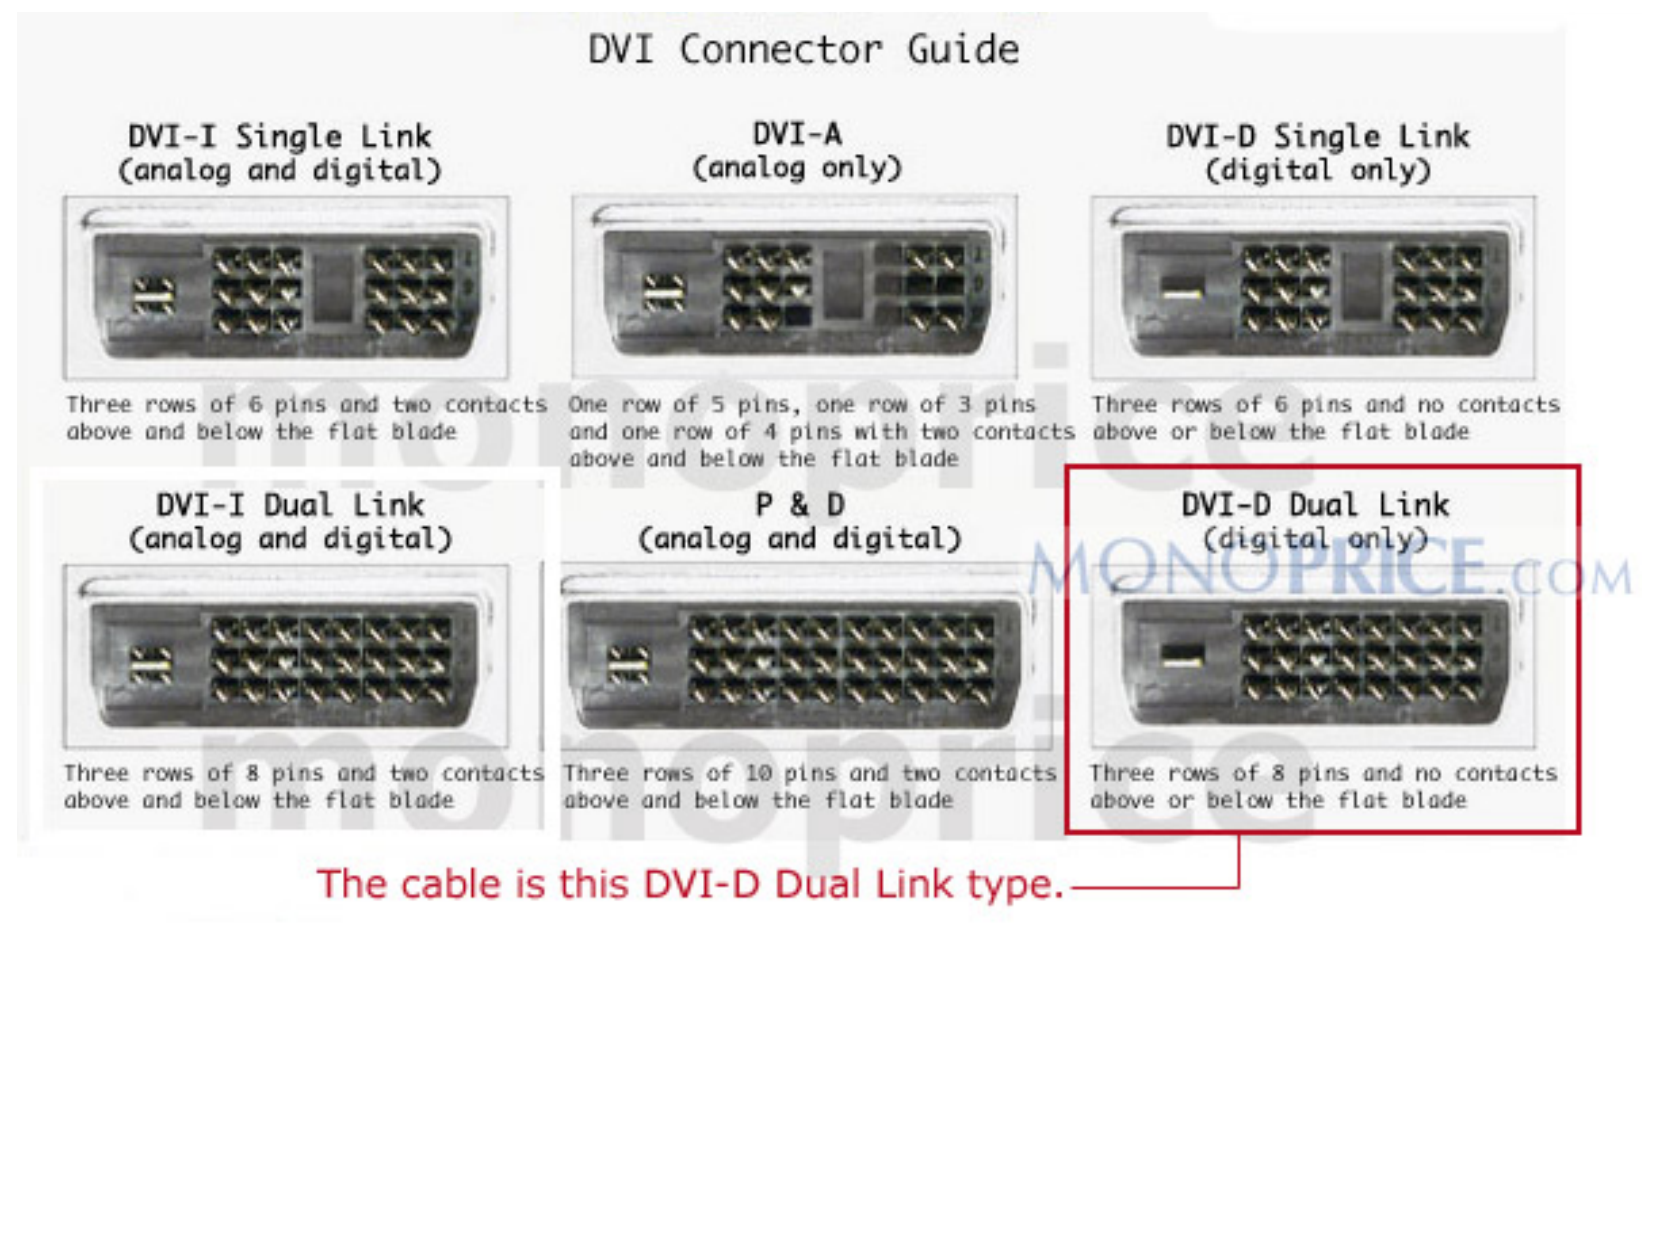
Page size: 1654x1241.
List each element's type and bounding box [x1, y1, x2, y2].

picture [17, 12, 1642, 939]
